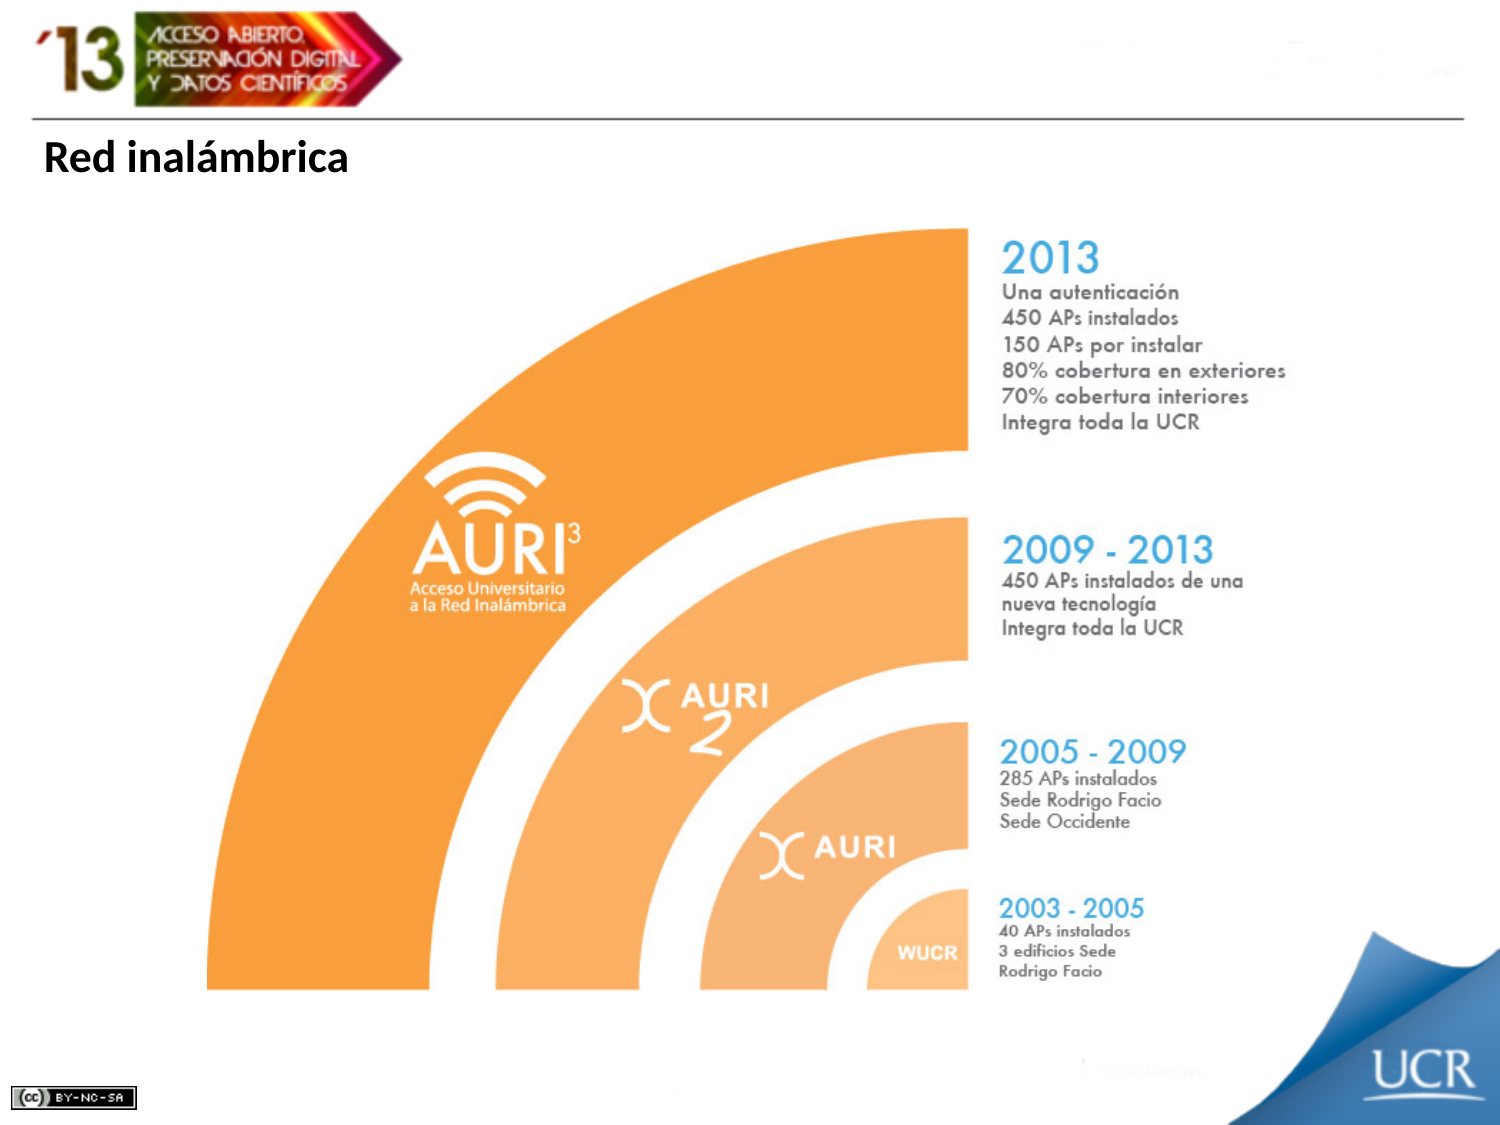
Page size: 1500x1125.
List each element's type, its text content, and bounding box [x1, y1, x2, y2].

picture [0, 0, 1500, 1125]
title Red inalámbrica [43, 121, 1394, 201]
